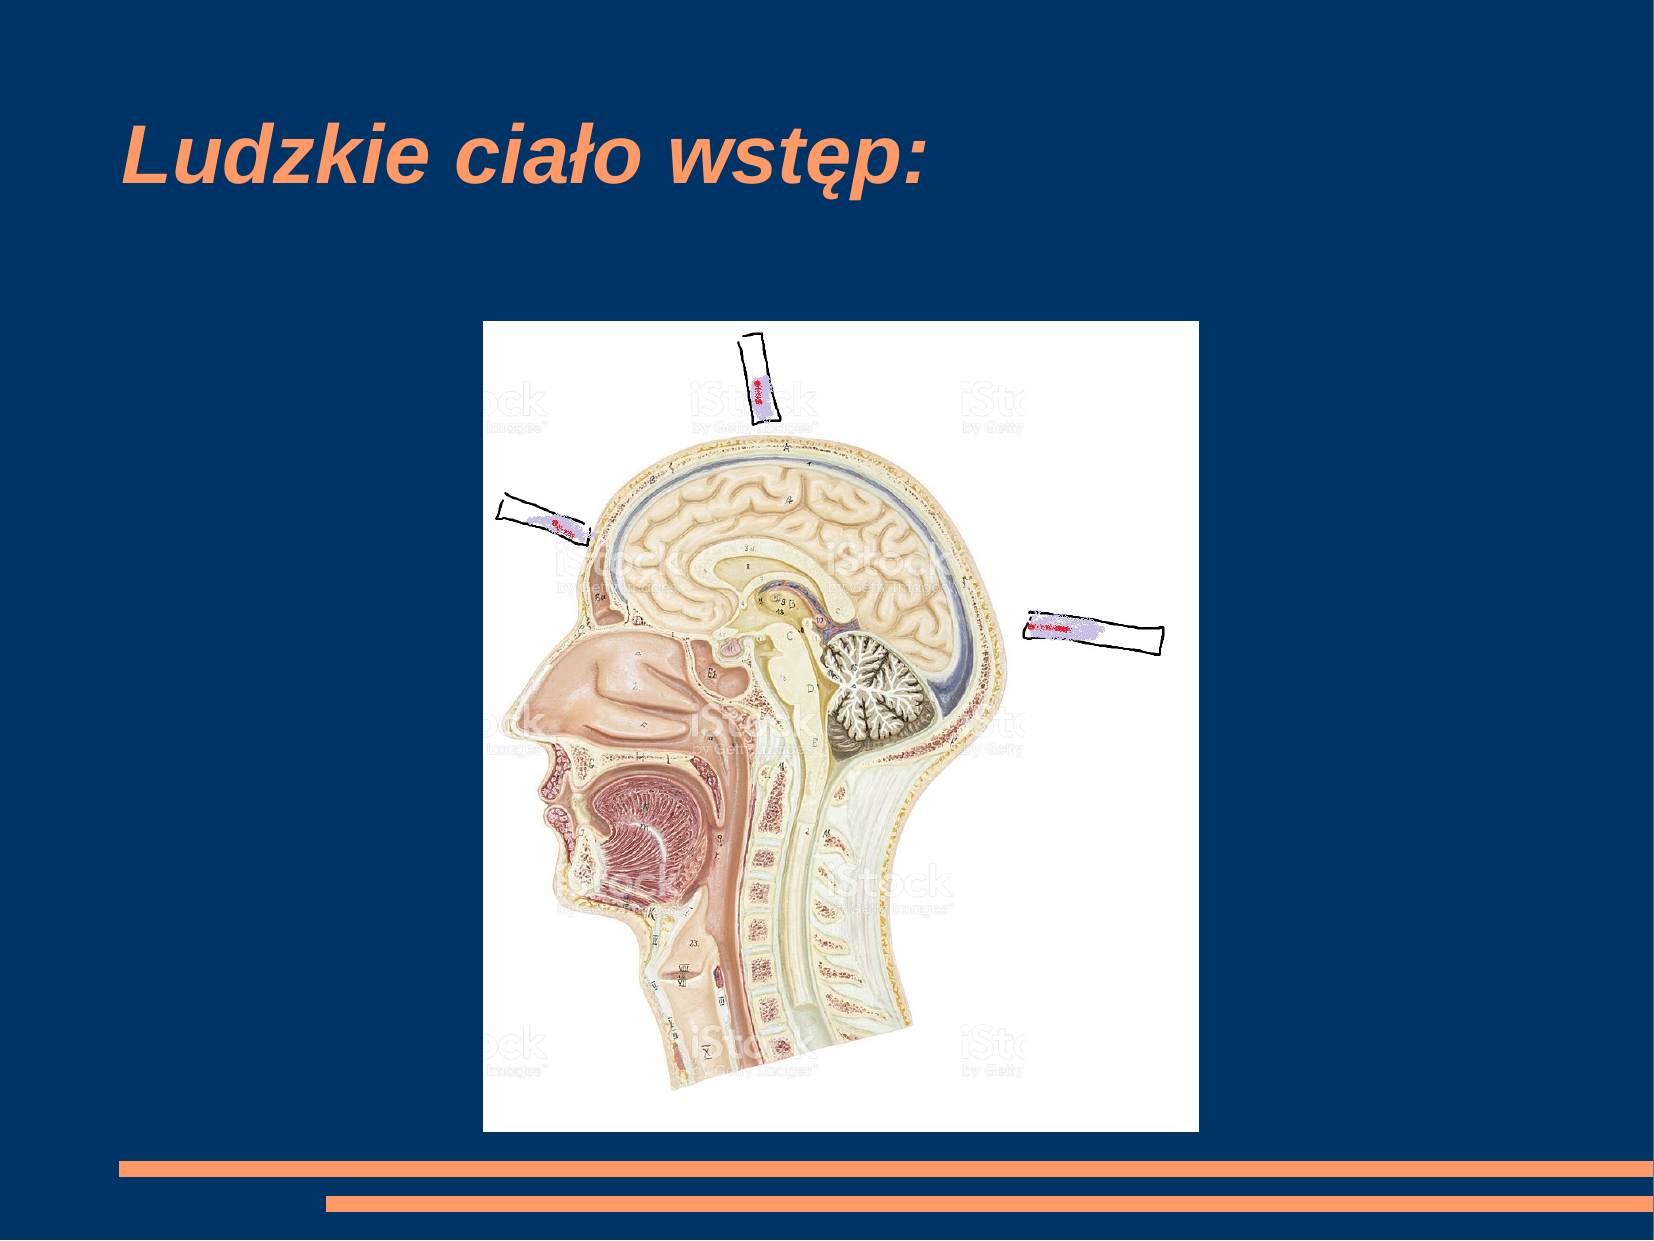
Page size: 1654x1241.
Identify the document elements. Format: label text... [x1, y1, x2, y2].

title Ludzkie ciało wstęp: [121, 46, 1534, 254]
picture [483, 321, 1199, 1132]
